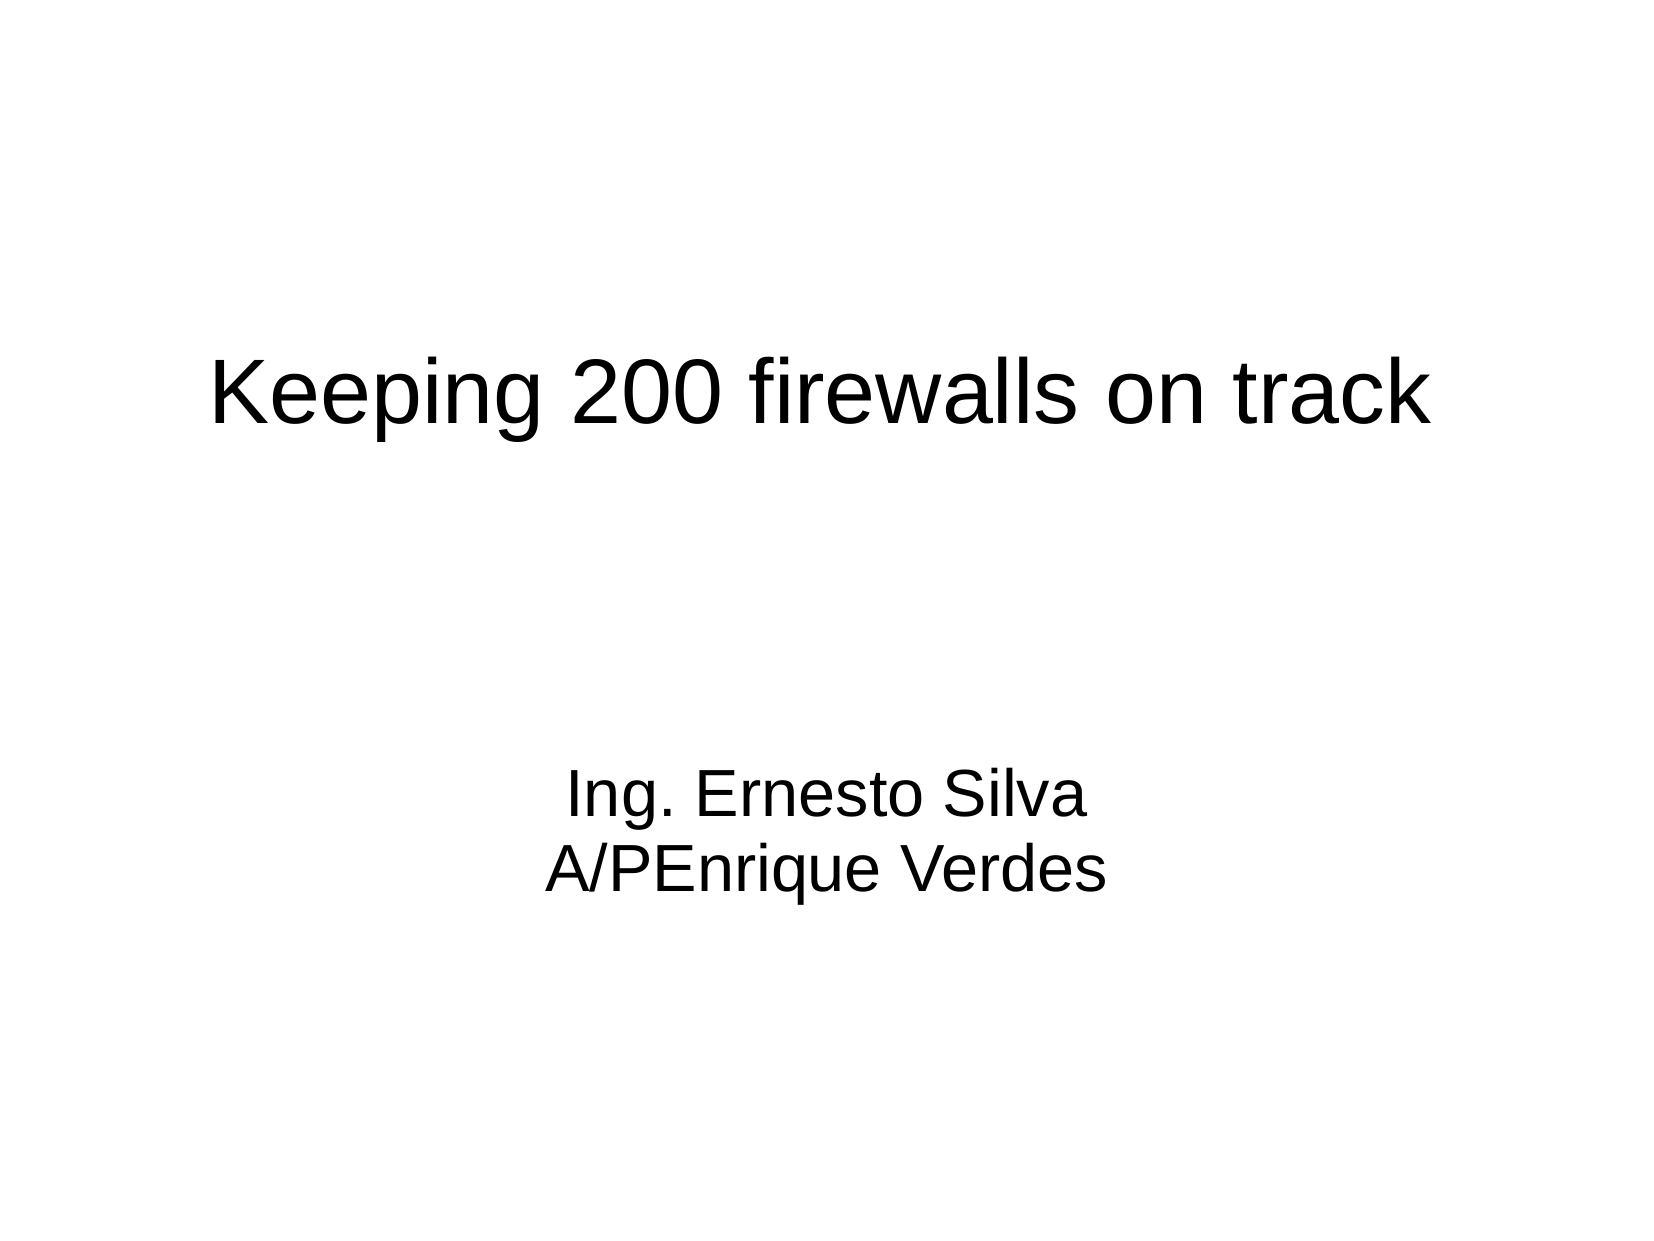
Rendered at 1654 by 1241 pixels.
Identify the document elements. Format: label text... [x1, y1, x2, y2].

title Keeping 200 firewalls on track [76, 295, 1565, 488]
subtitle Ing. Ernesto Silva A/PEnrique Verdes [82, 561, 1571, 1102]
